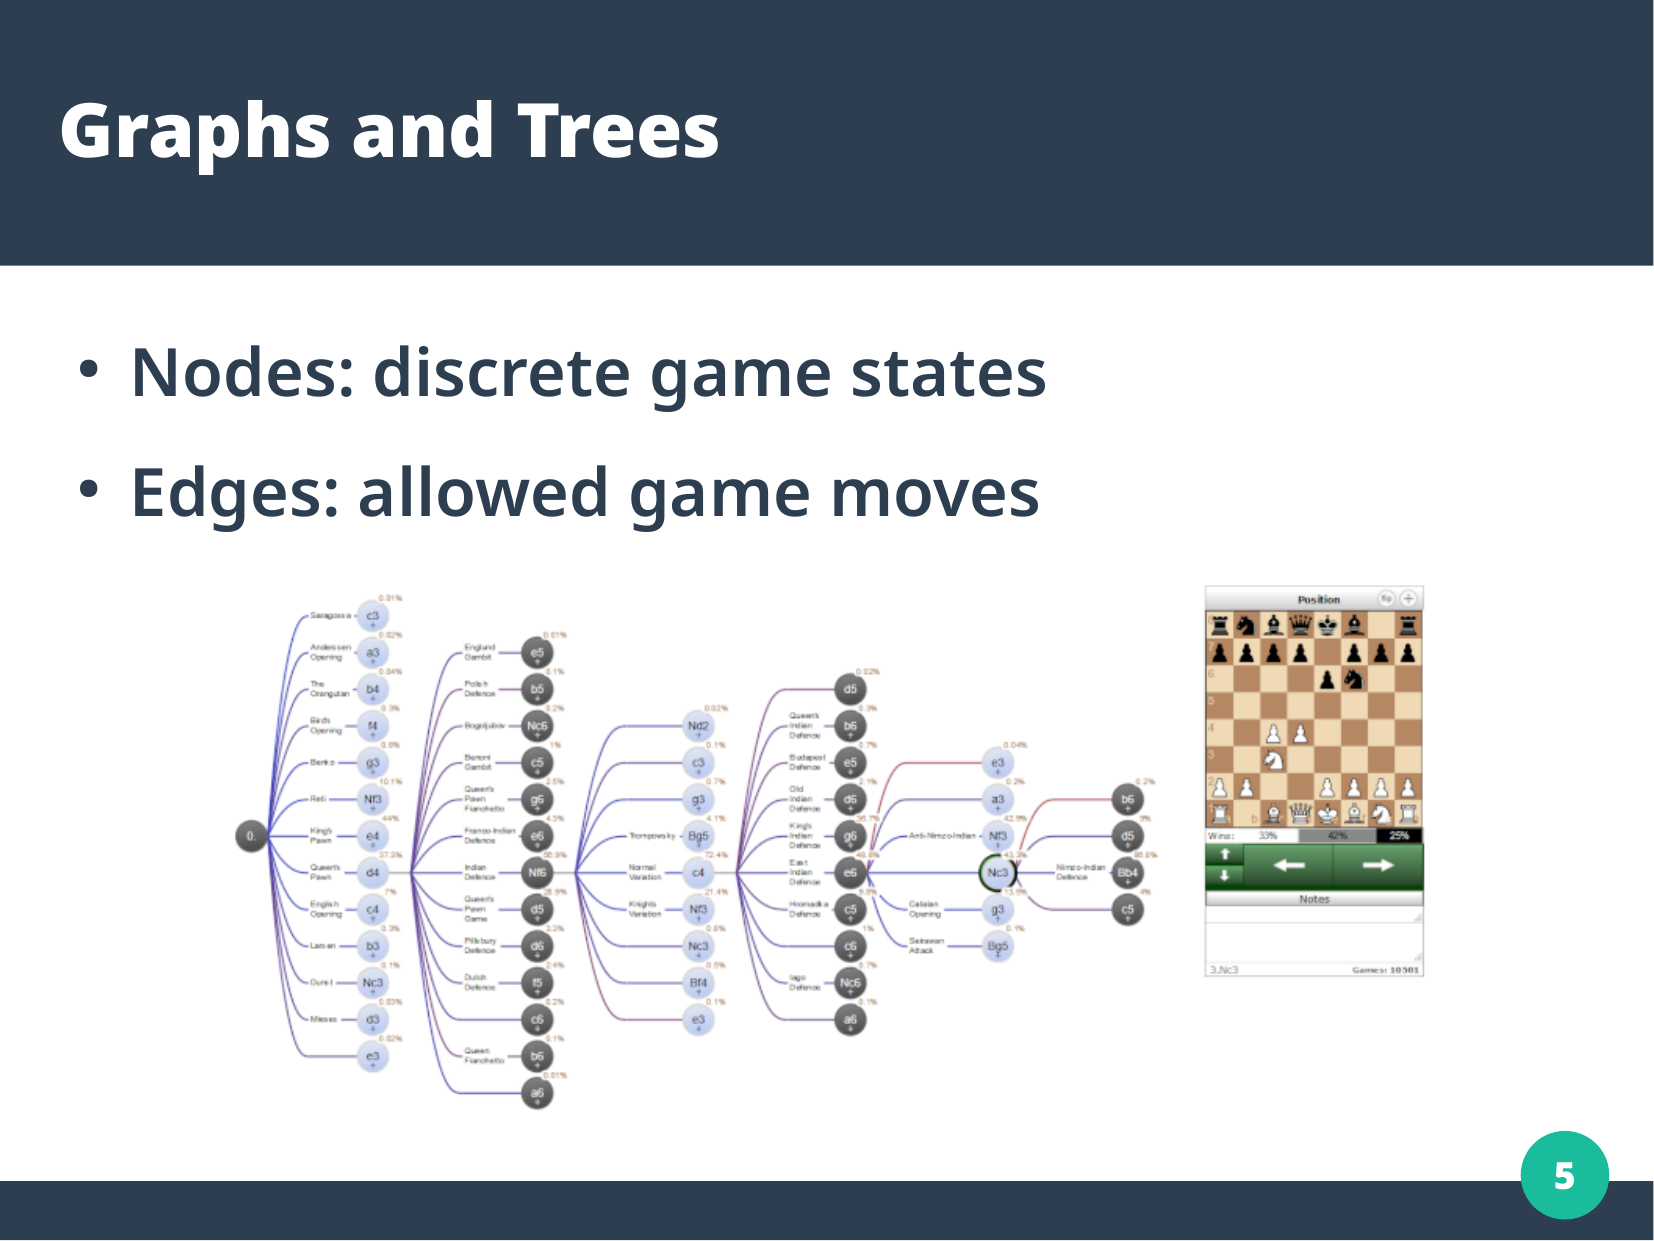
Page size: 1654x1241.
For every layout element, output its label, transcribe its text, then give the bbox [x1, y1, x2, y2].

list Nodes: discrete game states Edges: allowed game moves [59, 324, 1595, 1152]
picture [220, 584, 1426, 1118]
title Graphs and Trees [59, 49, 1595, 207]
